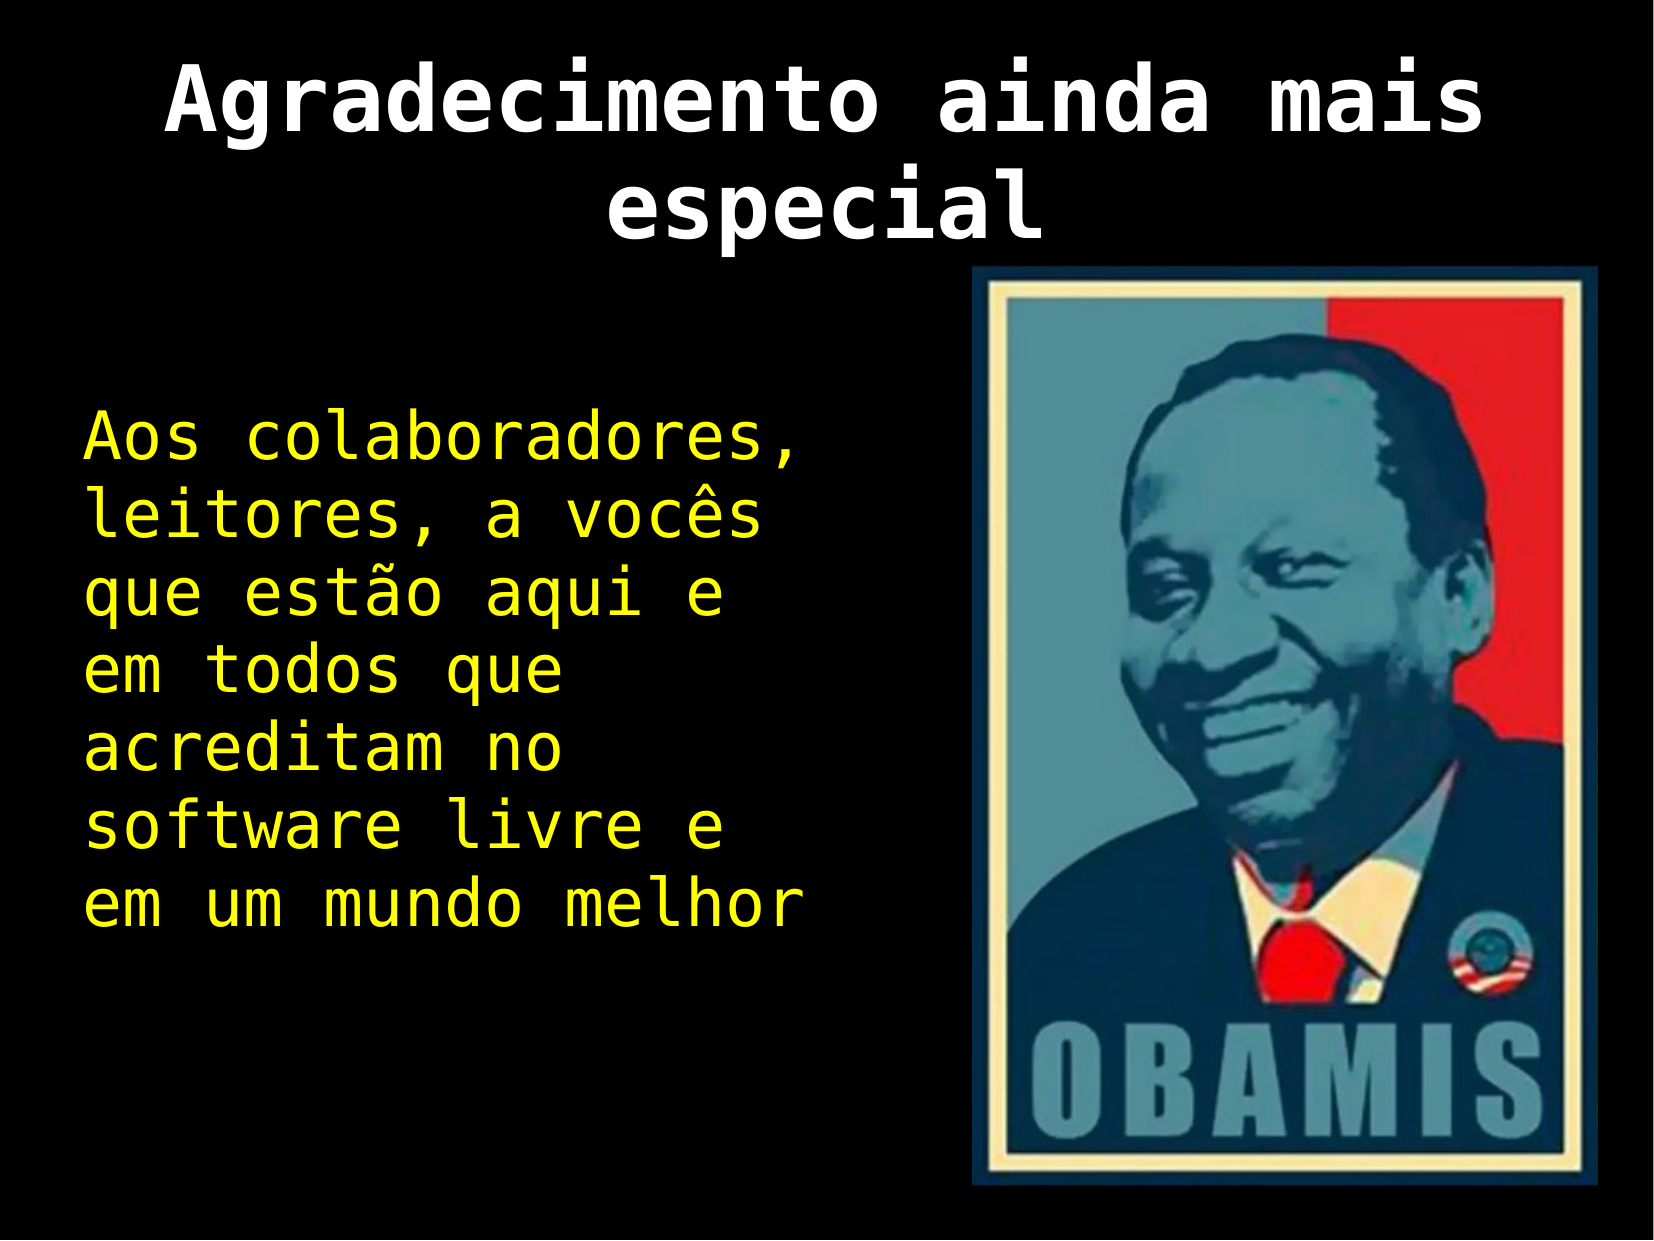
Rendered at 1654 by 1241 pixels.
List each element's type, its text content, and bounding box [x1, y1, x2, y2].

title Agradecimento ainda mais especial [82, 45, 1571, 261]
list Aos colaboradores, leitores, a vocês que estão aqui e em todos que acreditam no software livre e em um mundo melhor [82, 290, 809, 1109]
picture [972, 265, 1598, 1187]
